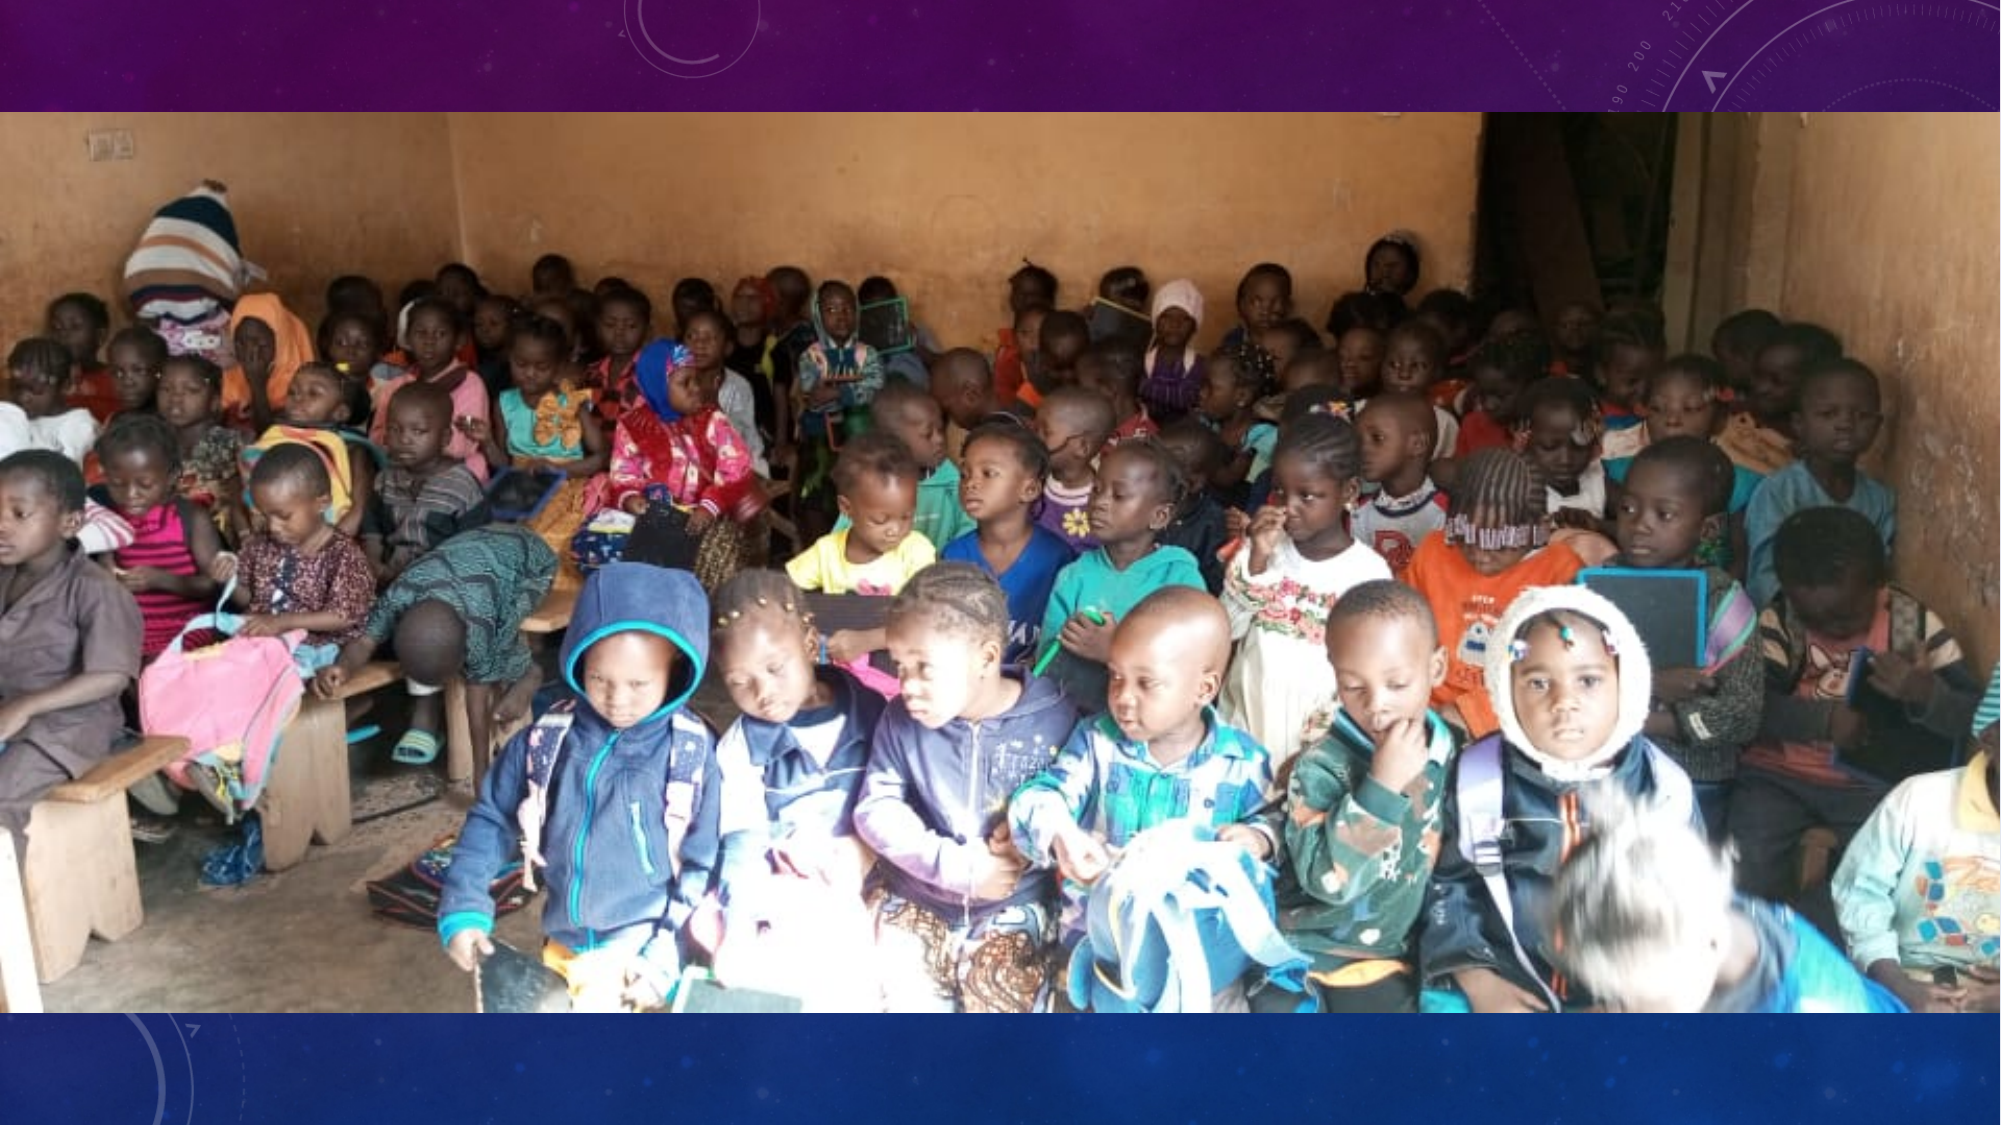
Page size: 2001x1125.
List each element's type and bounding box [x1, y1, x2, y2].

picture [0, 112, 2000, 1013]
